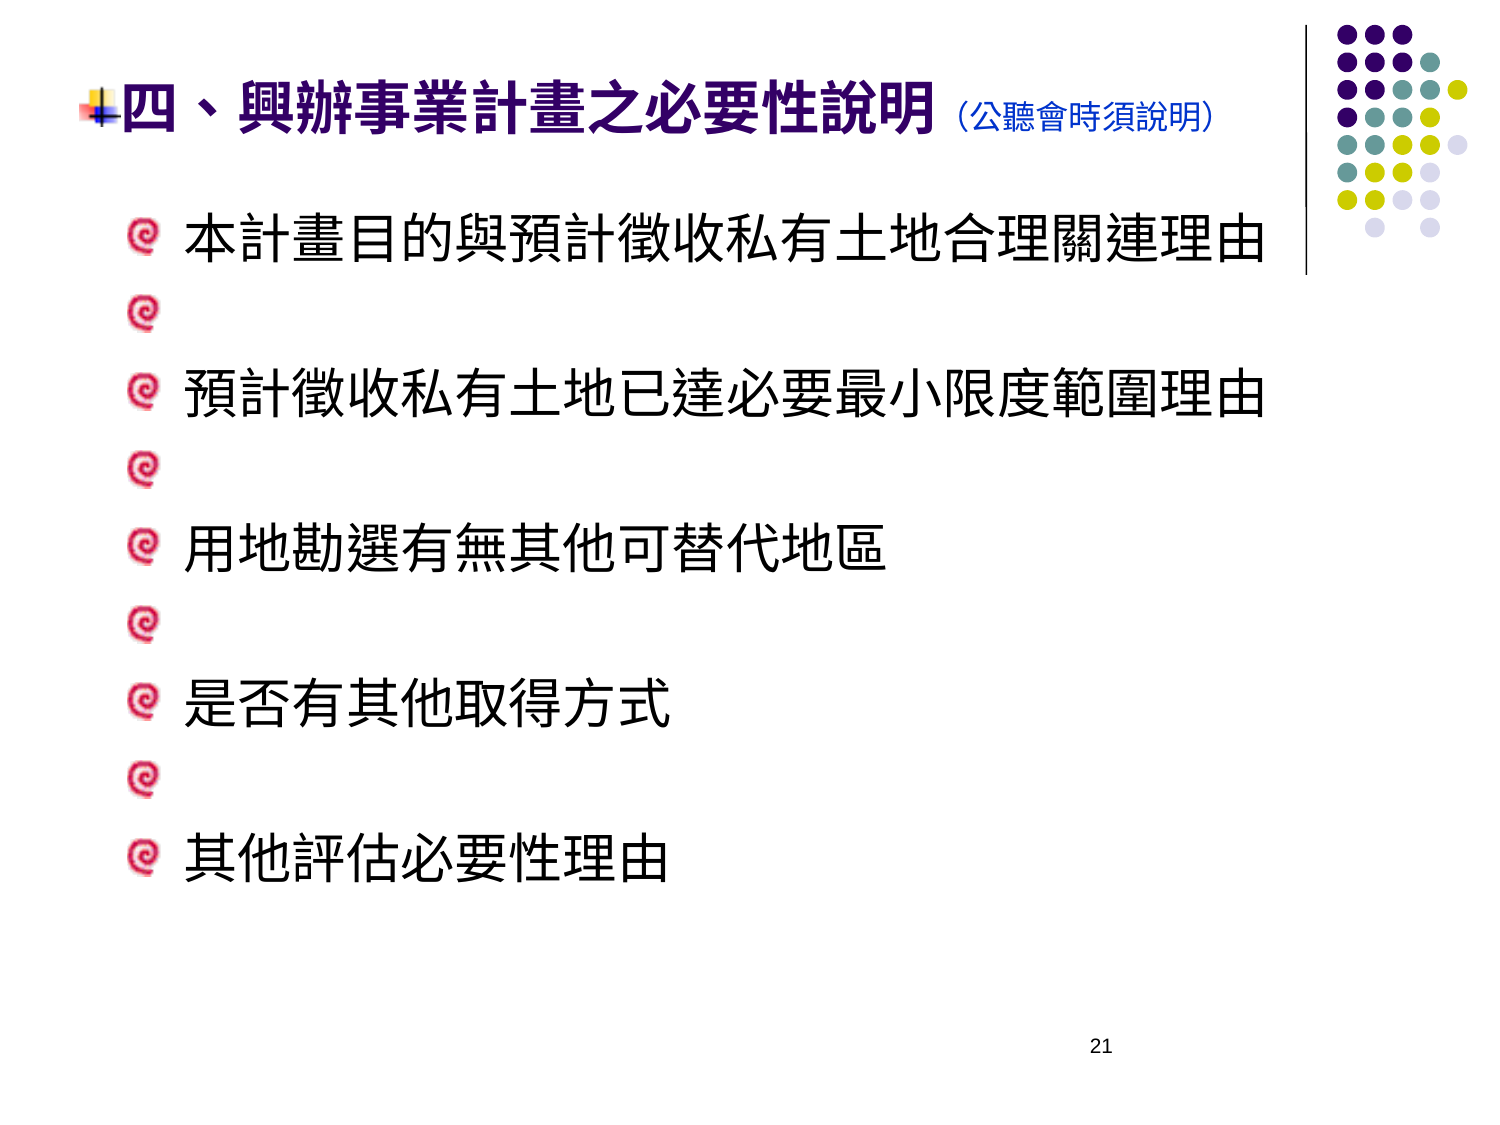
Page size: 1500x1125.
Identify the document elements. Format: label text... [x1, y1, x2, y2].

title 四、興辦事業計畫之必要性說明（公聽會時須說明） [64, 42, 1303, 149]
list 本計畫目的與預計徵收私有土地合理關連理由 預計徵收私有土地已達必要最小限度範圍理由 用地勘選有無其他可替代地區 是否有其他取得方式 其他評估必要性理由 [112, 196, 1306, 1035]
text_box [1074, 1025, 1426, 1101]
